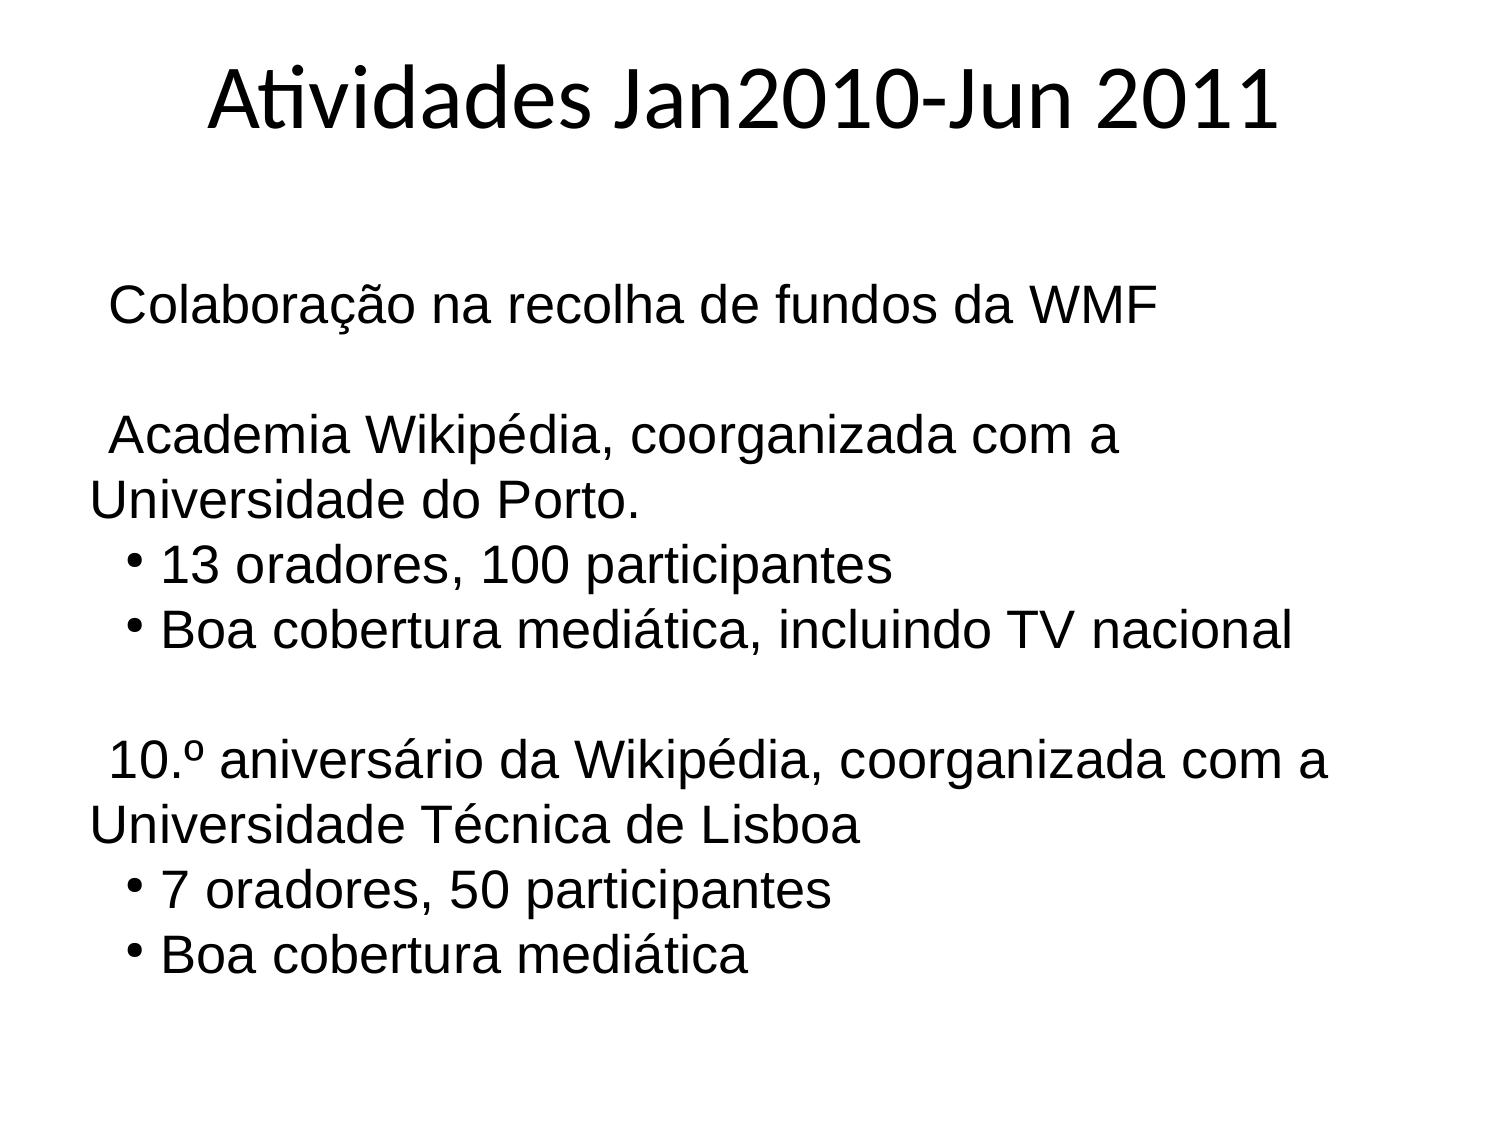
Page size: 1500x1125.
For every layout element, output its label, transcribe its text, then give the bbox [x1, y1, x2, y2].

text_box Colaboração na recolha de fundos da WMF Academia Wikipédia, coorganizada com a Universidade do Porto. 13 oradores, 100 participantes Boa cobertura mediática, incluindo TV nacional 10.º aniversário da Wikipédia, coorganizada com a Universidade Técnica de Lisboa 7 oradores, 50 participantes Boa cobertura mediática [75, 262, 1425, 1125]
text_box Atividades Jan2010-Jun 2011 [0, 29, 1490, 265]
